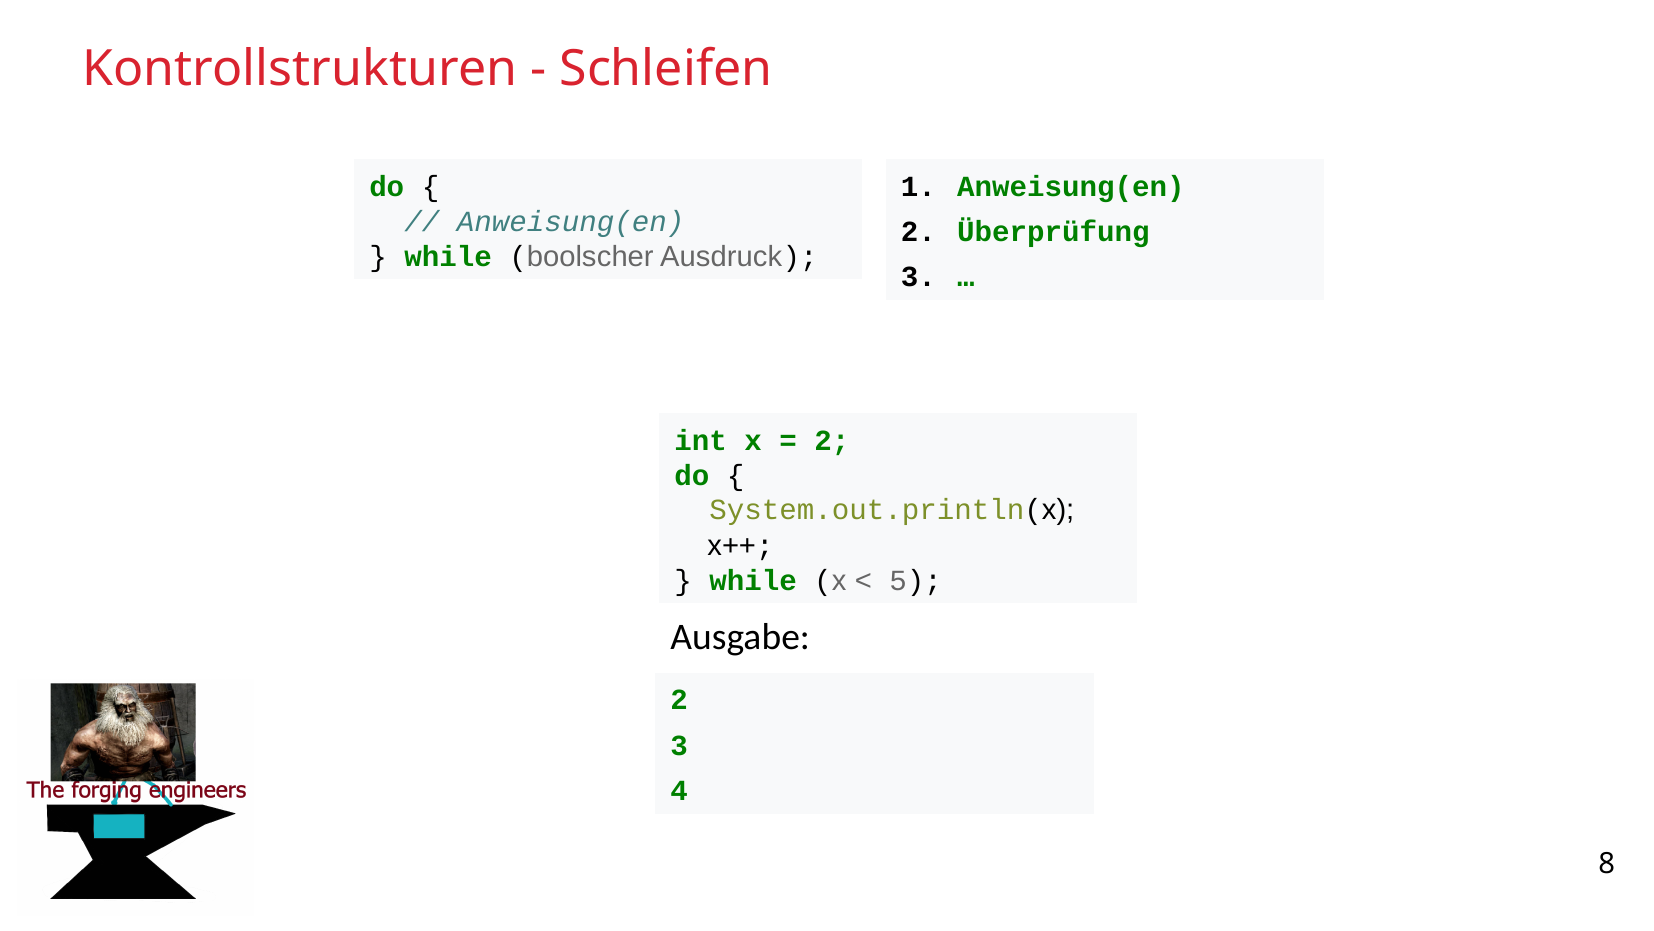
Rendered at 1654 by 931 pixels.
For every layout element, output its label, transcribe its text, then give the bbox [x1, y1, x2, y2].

text_box Anweisung(en) Überprüfung … [886, 159, 1324, 300]
title Kontrollstrukturen - Schleifen [82, 37, 1571, 95]
text_box Ausgabe: [655, 604, 827, 665]
picture [17, 679, 254, 916]
text_box int x = 2; do { System.out.println(x); x++; } while (x < 5); [659, 413, 1137, 603]
text_box 2 3 4 [655, 673, 1094, 814]
text_box do { // Anweisung(en) } while (boolscher Ausdruck); [354, 159, 862, 279]
